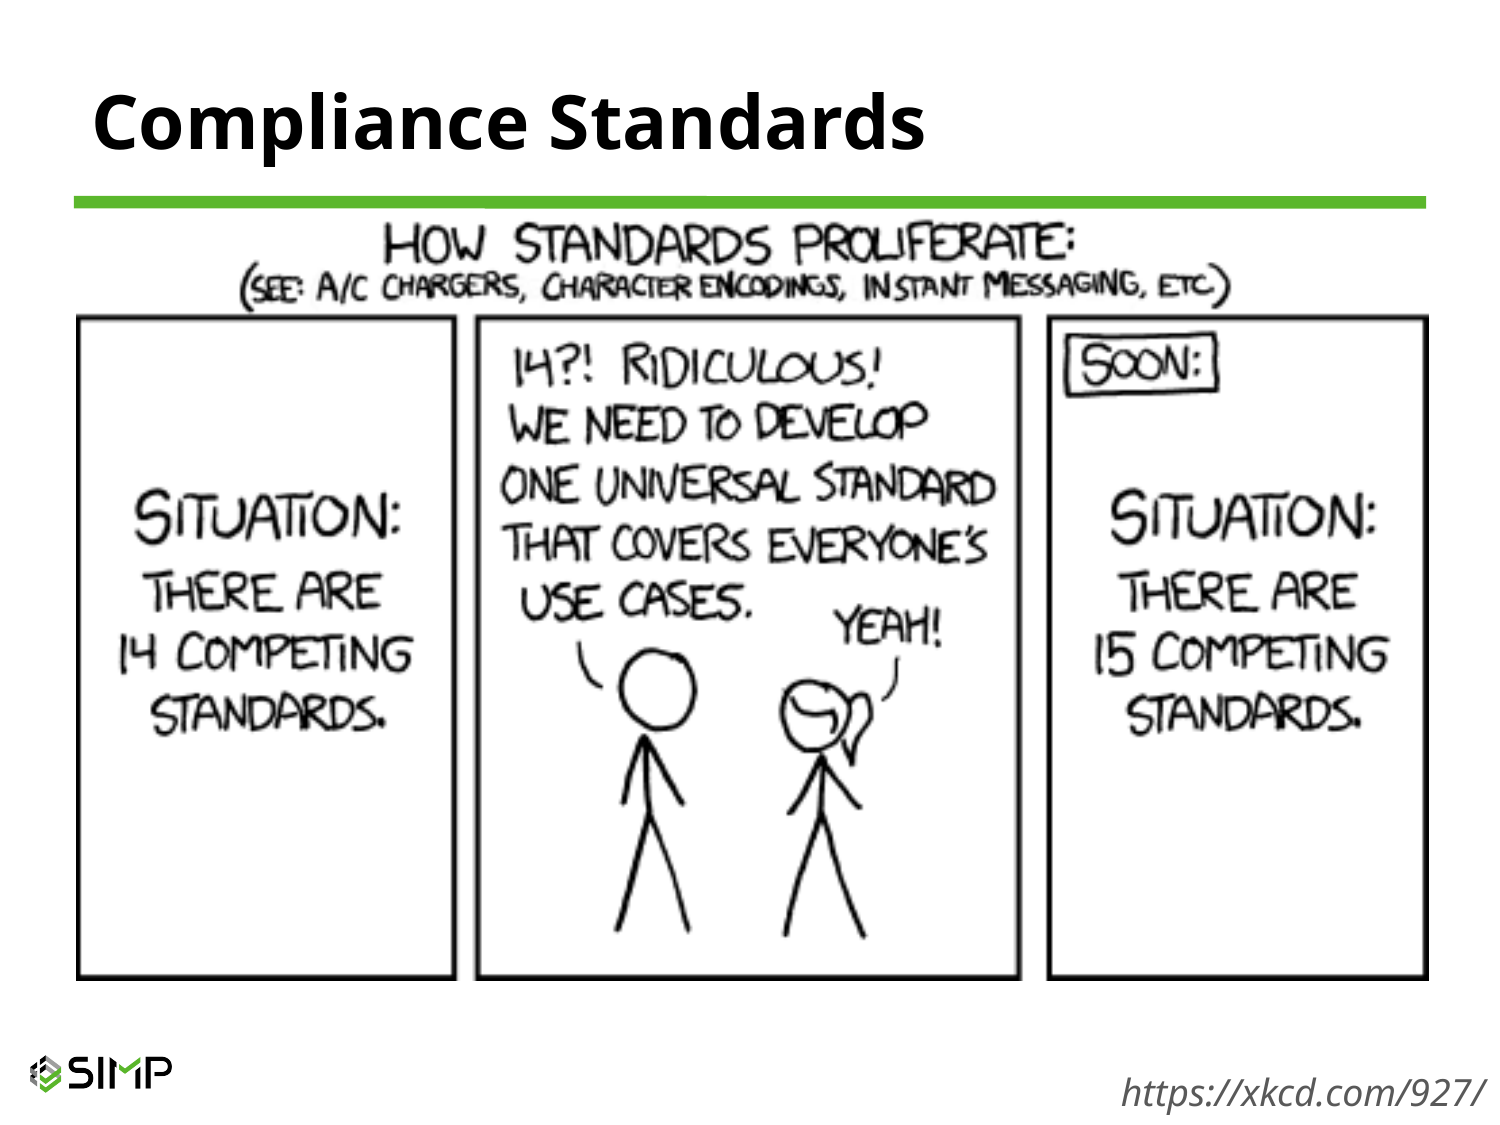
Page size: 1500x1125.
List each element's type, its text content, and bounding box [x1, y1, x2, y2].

picture [76, 215, 1429, 982]
picture [30, 1055, 172, 1093]
title Compliance Standards [76, 59, 1429, 185]
subtitle https://xkcd.com/927/ [234, 1047, 1500, 1125]
